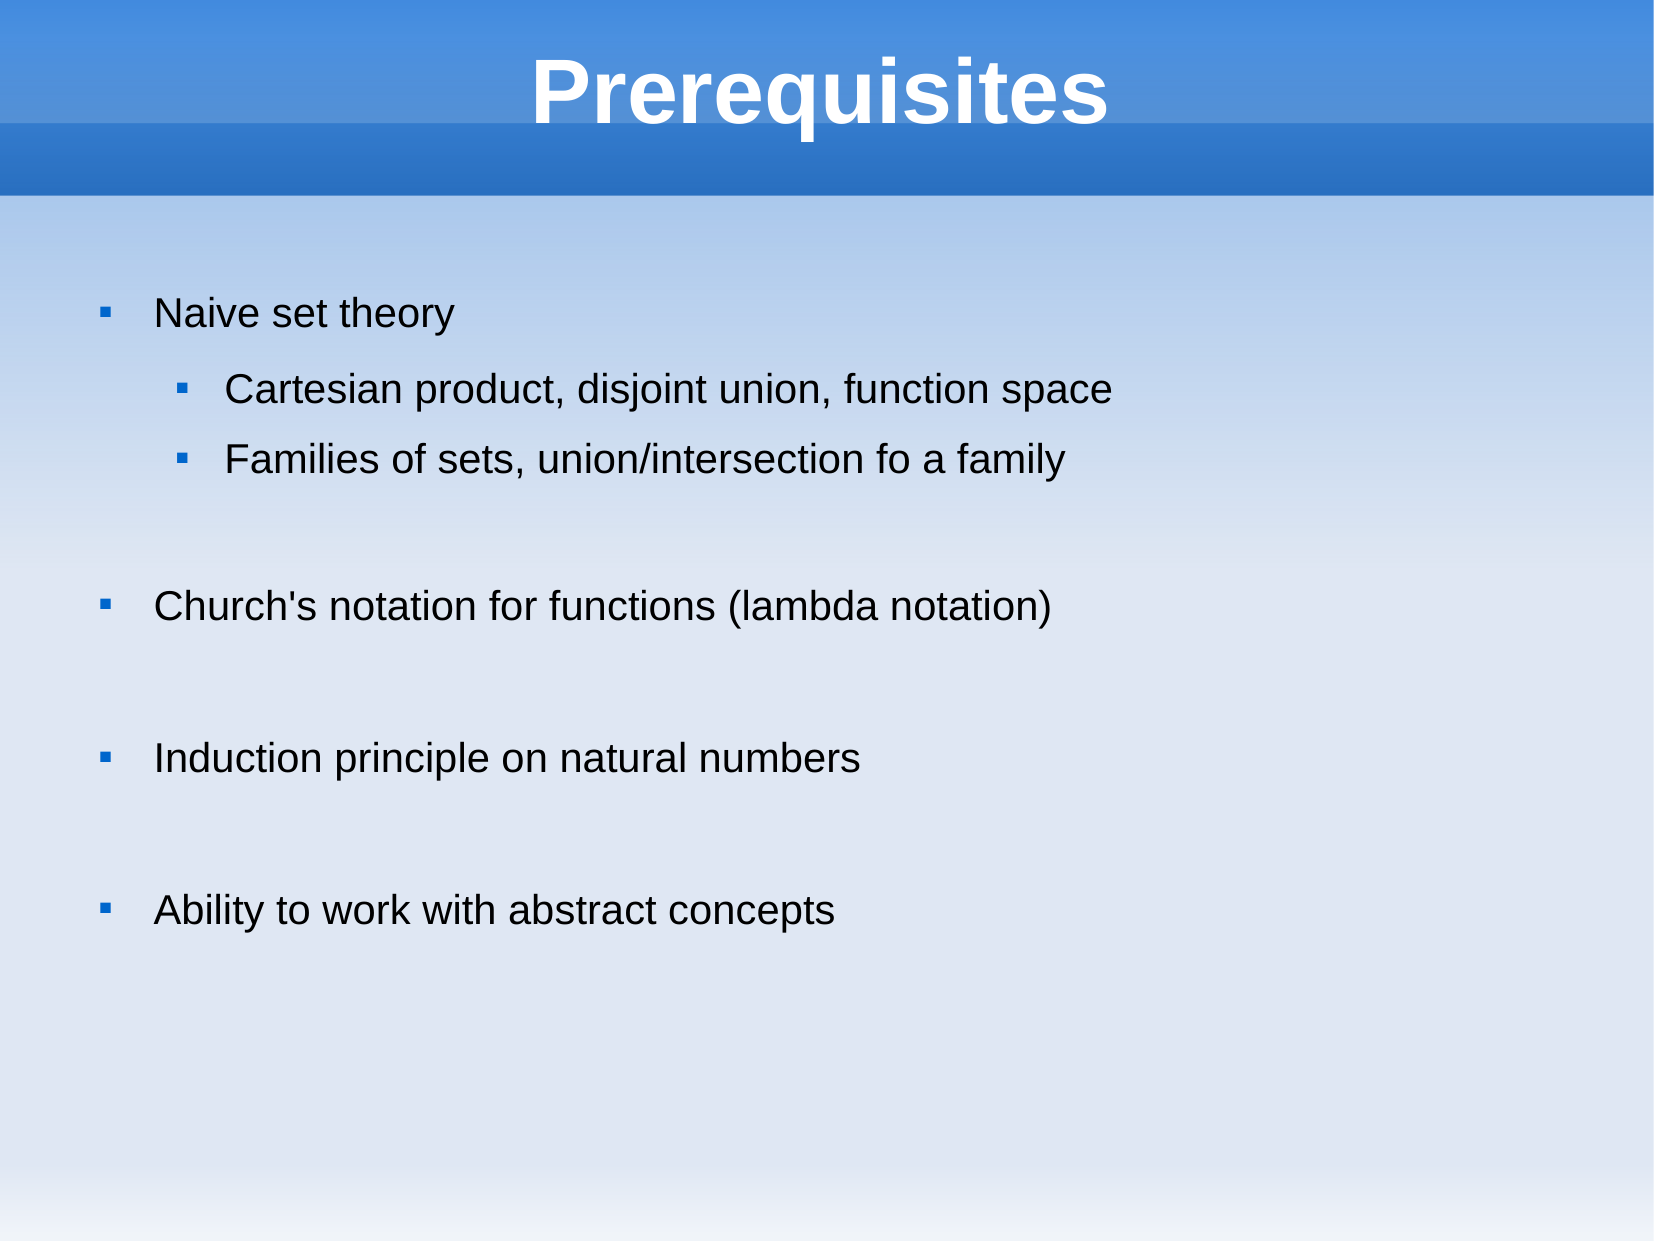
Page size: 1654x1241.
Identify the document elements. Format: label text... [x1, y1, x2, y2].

picture [0, 0, 1654, 1241]
list Naive set theory Cartesian product, disjoint union, function space Families of sets, union/intersection fo a family Church's notation for functions (lambda notation) Induction principle on natural numbers Ability to work with abstract concepts [82, 290, 1571, 1109]
title Prerequisites [76, 0, 1565, 188]
